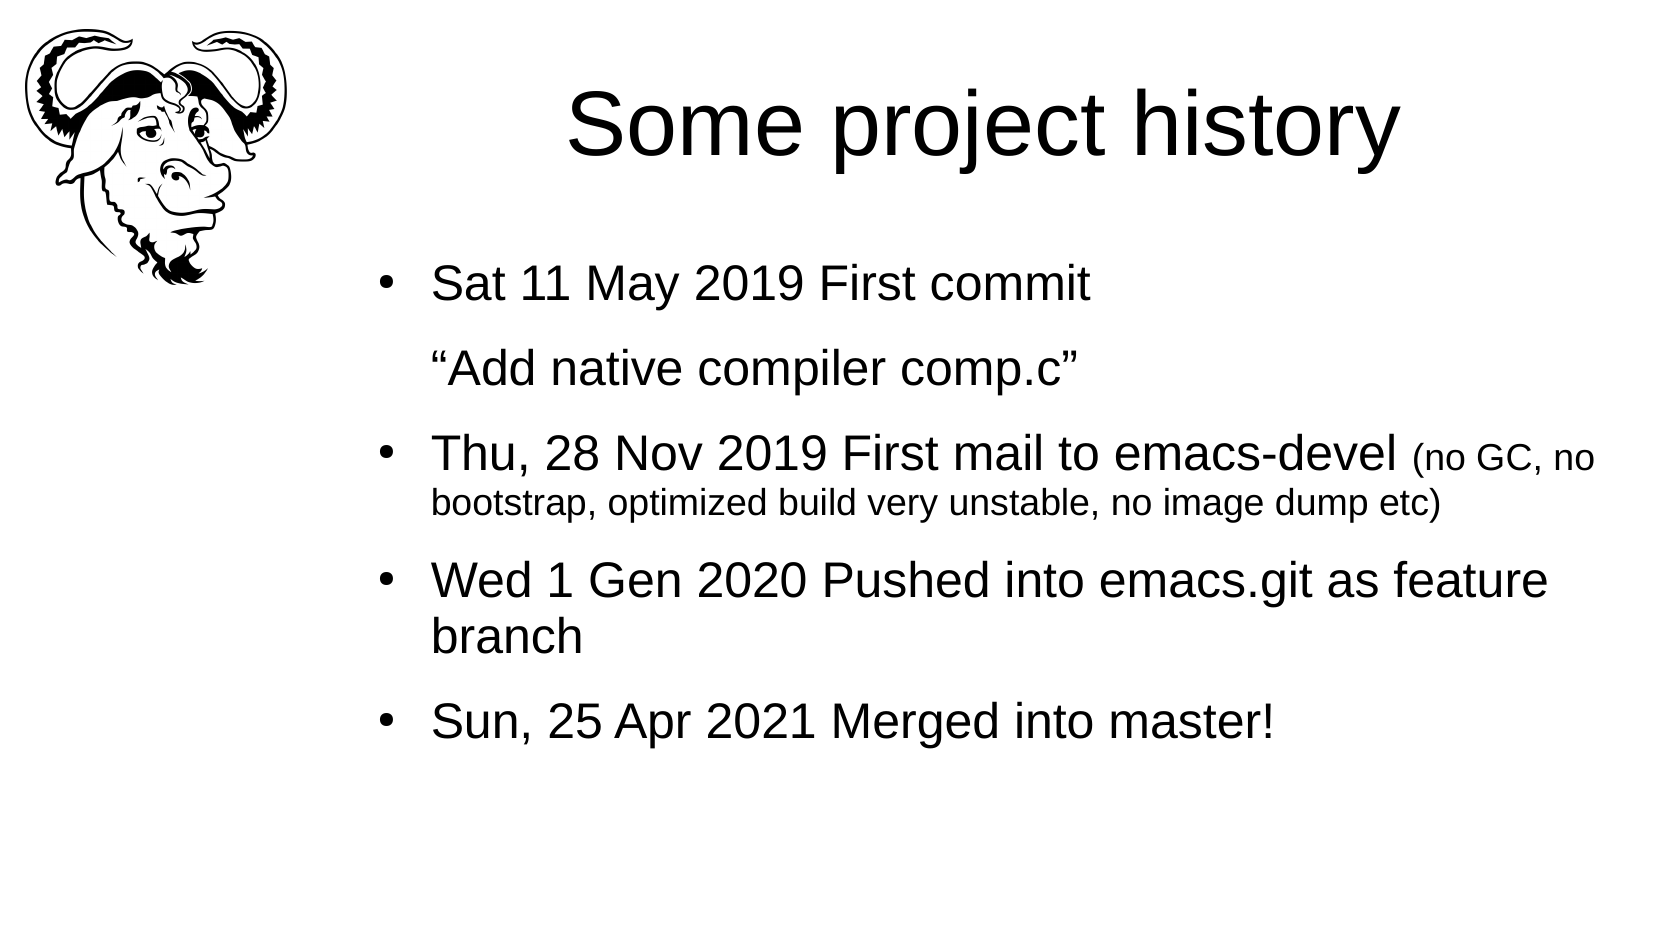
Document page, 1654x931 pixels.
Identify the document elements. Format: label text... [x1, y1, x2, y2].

title Some project history [438, 37, 1530, 211]
picture [25, 29, 287, 285]
list Sat 11 May 2019 First commit “Add native compiler comp.c” Thu, 28 Nov 2019 First mail to emacs-devel (no GC, no bootstrap, optimized build very unstable, no image dump etc) Wed 1 Gen 2020 Pushed into emacs.git as feature branch Sun, 25 Apr 2021 Merged into master! [360, 255, 1607, 834]
